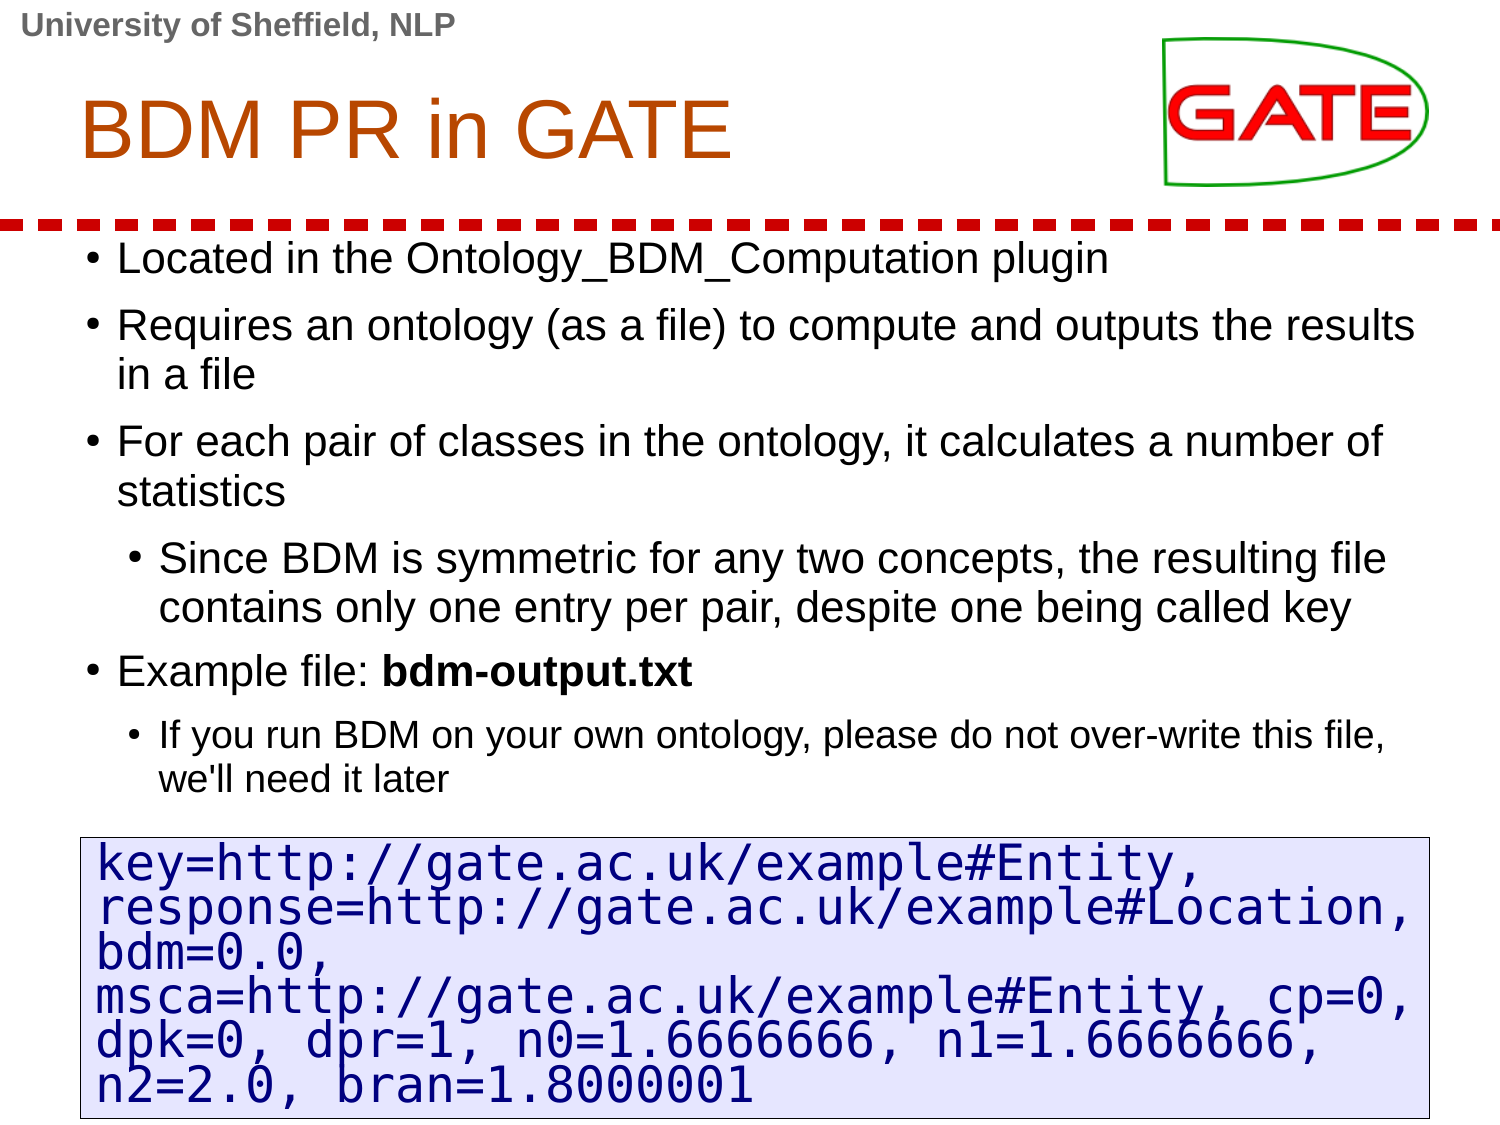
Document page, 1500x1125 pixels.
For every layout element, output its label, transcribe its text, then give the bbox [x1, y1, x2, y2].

text_box key=http://gate.ac.uk/example#Entity, response=http://gate.ac.uk/example#Location, bdm=0.0, msca=http://gate.ac.uk/example#Entity, cp=0, dpk=0, dpr=1, n0=1.6666666, n1=1.6666666, n2=2.0, bran=1.8000001 [80, 837, 1430, 1119]
title BDM PR in GATE [79, 62, 1149, 197]
picture [1162, 37, 1429, 187]
list Located in the Ontology_BDM_Computation plugin Requires an ontology (as a file) to compute and outputs the results in a file For each pair of classes in the ontology, it calculates a number of statistics Since BDM is symmetric for any two concepts, the resulting file contains only one entry per pair, despite one being called key Example file: bdm-output.txt If you run BDM on your own ontology, please do not over-write this file, we'll need it later [75, 233, 1425, 814]
